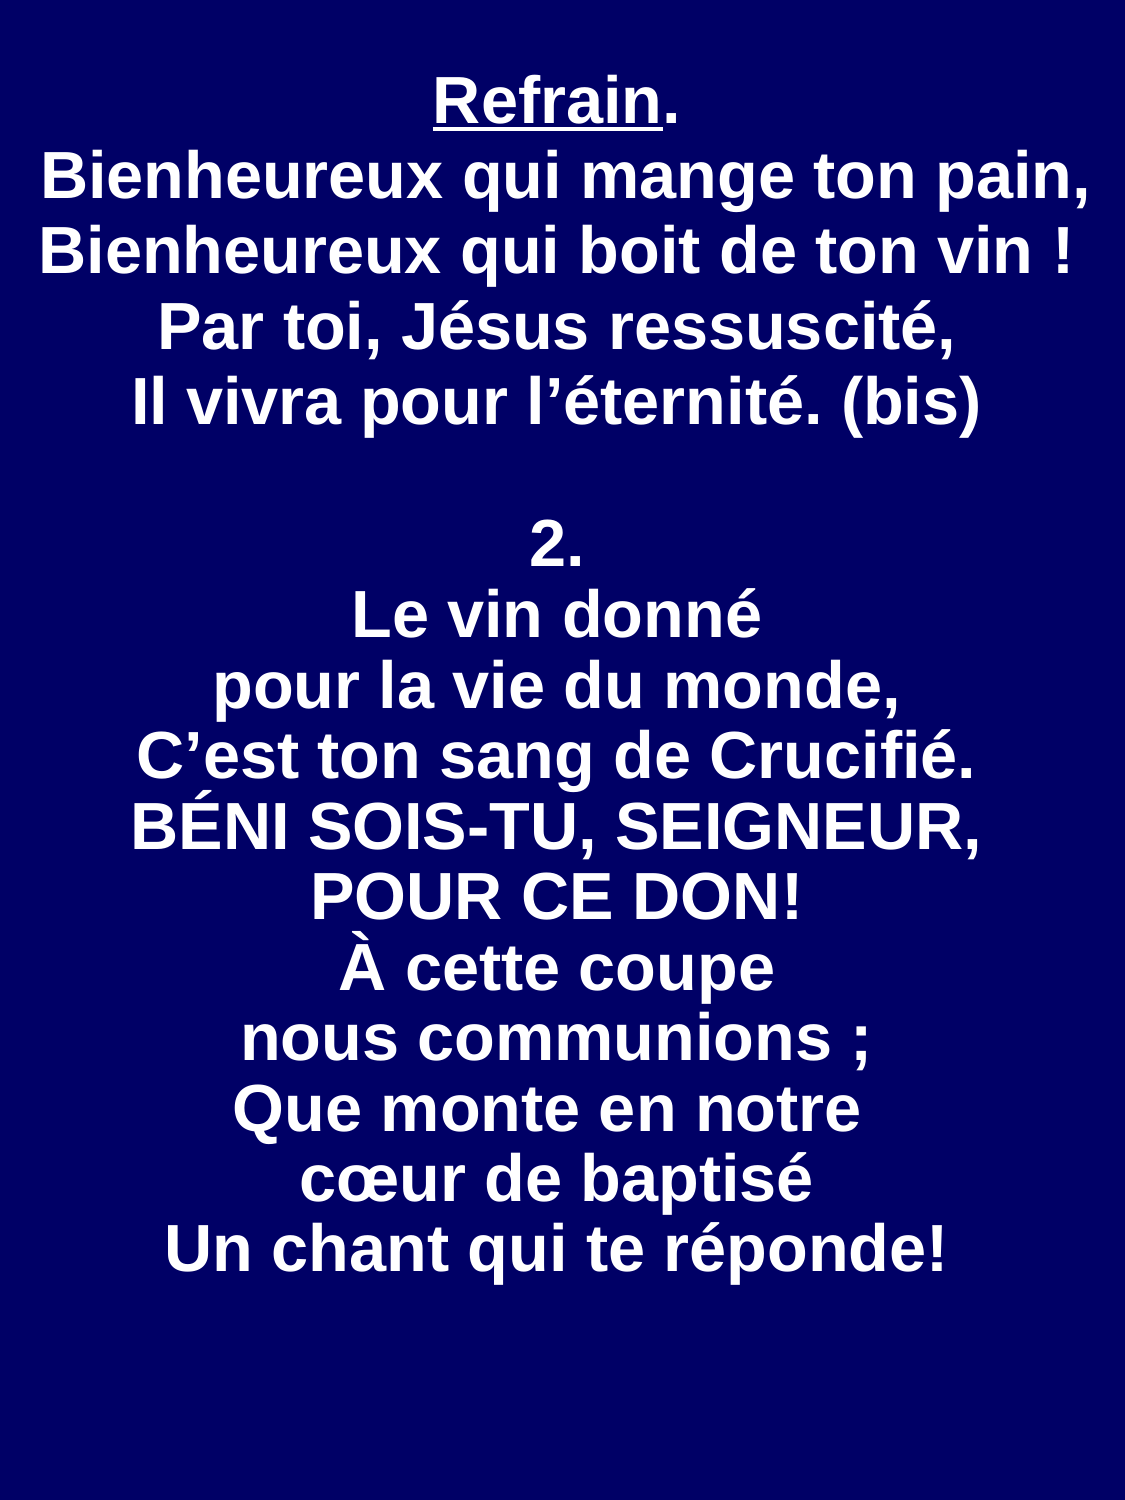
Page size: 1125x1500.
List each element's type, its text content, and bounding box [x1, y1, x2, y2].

text_box Refrain. Bienheureux qui mange ton pain, Bienheureux qui boit de ton vin ! Par toi, Jésus ressuscité, Il vivra pour l’éternité. (bis) 2. Le vin donné pour la vie du monde, C’est ton sang de Crucifié. BÉNI SOIS-TU, SEIGNEUR, POUR CE DON! À cette coupe nous communions ; Que monte en notre cœur de baptisé Un chant qui te réponde! [21, 59, 1093, 1286]
